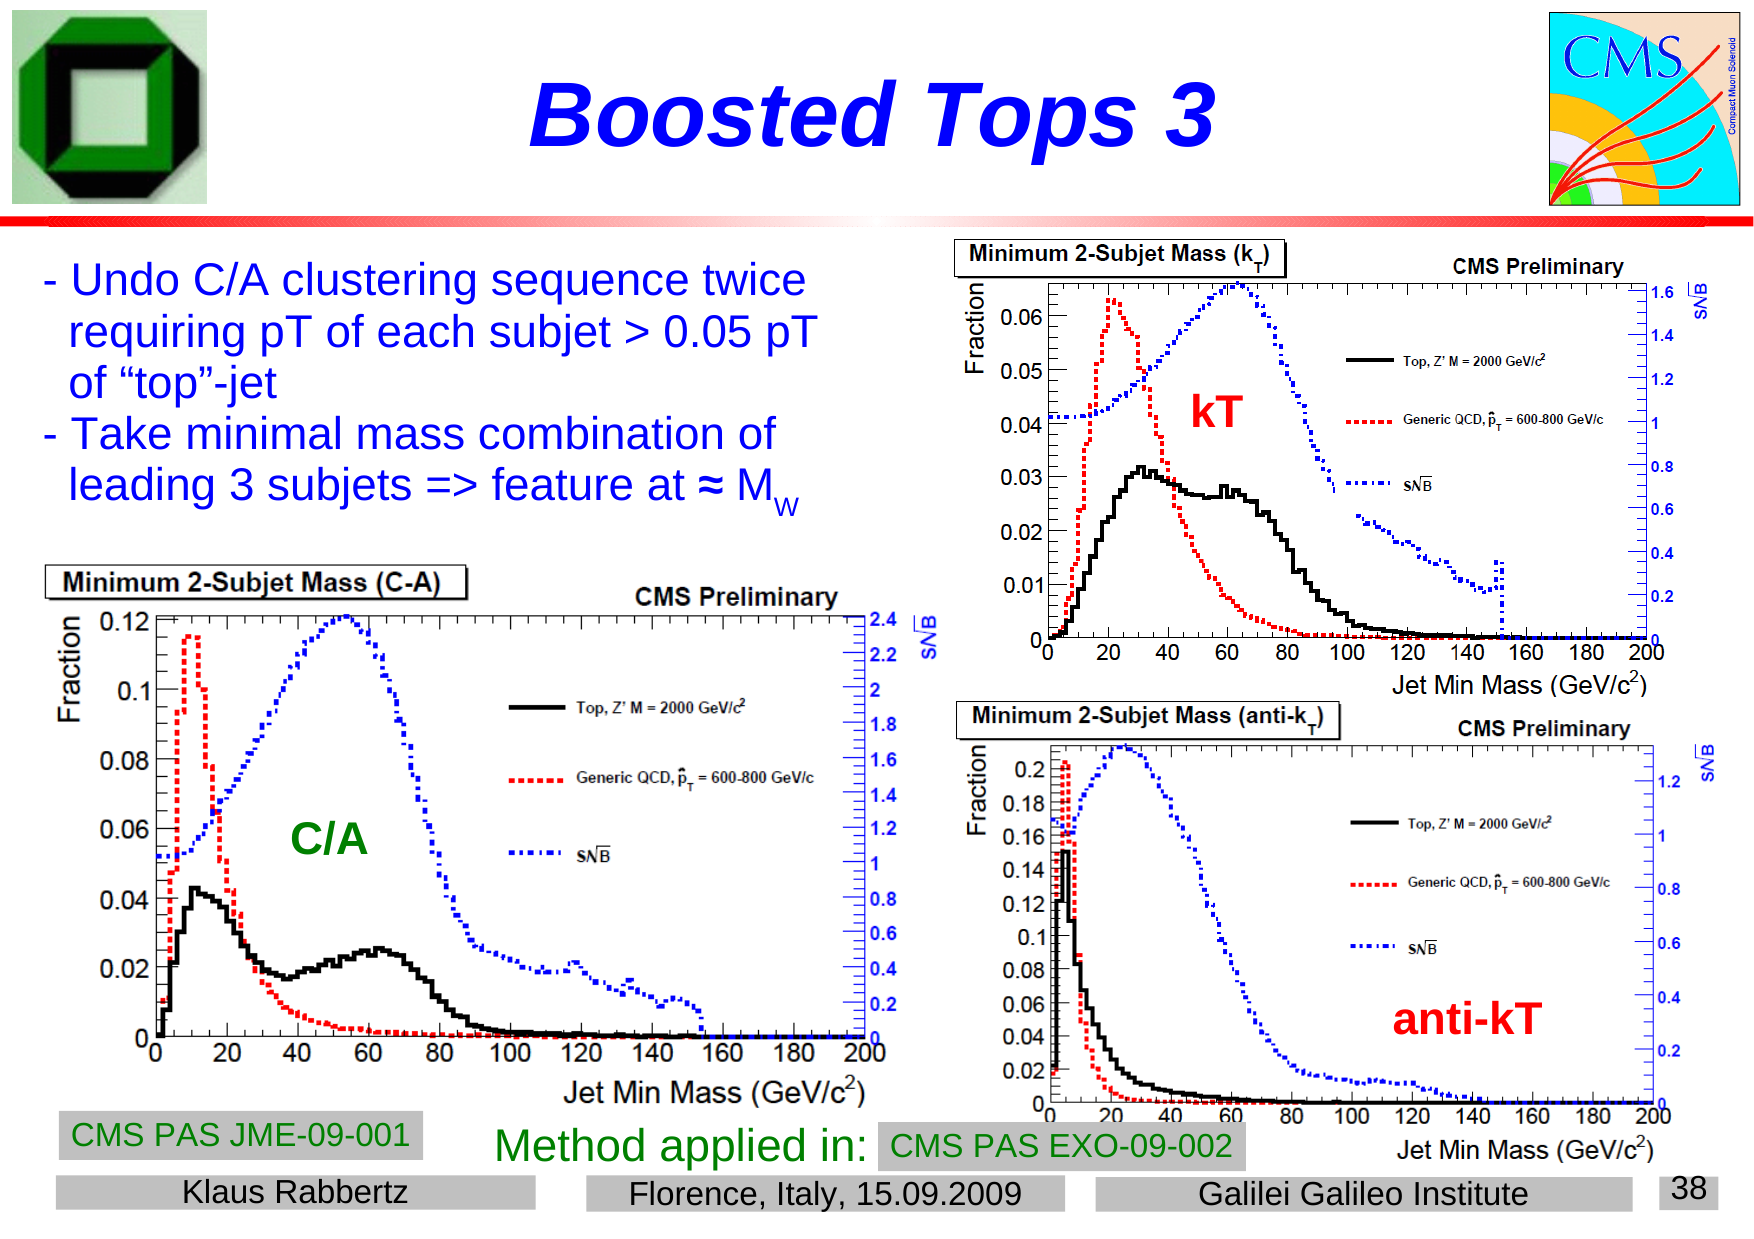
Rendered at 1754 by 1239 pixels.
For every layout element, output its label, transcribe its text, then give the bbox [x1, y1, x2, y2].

text_box CMS PAS JME-09-001 [58, 1110, 424, 1160]
picture [12, 10, 207, 204]
text_box kT [1178, 380, 1256, 445]
picture [39, 561, 941, 1115]
picture [950, 235, 1720, 1168]
text_box Method applied in: [482, 1113, 881, 1177]
text_box CMS PAS EXO-09-002 [881, 1122, 1246, 1172]
text_box C/A [278, 807, 381, 872]
text_box anti-kT [1380, 987, 1555, 1052]
title Boosted Tops 3 [220, 22, 1525, 207]
text_box - Undo C/A clustering sequence twice requiring pT of each subjet > 0.05 pT of “top”-jet - Take minimal mass combination of leading 3 subjets => feature at ≈ MW [30, 248, 898, 529]
picture [1548, 11, 1741, 206]
